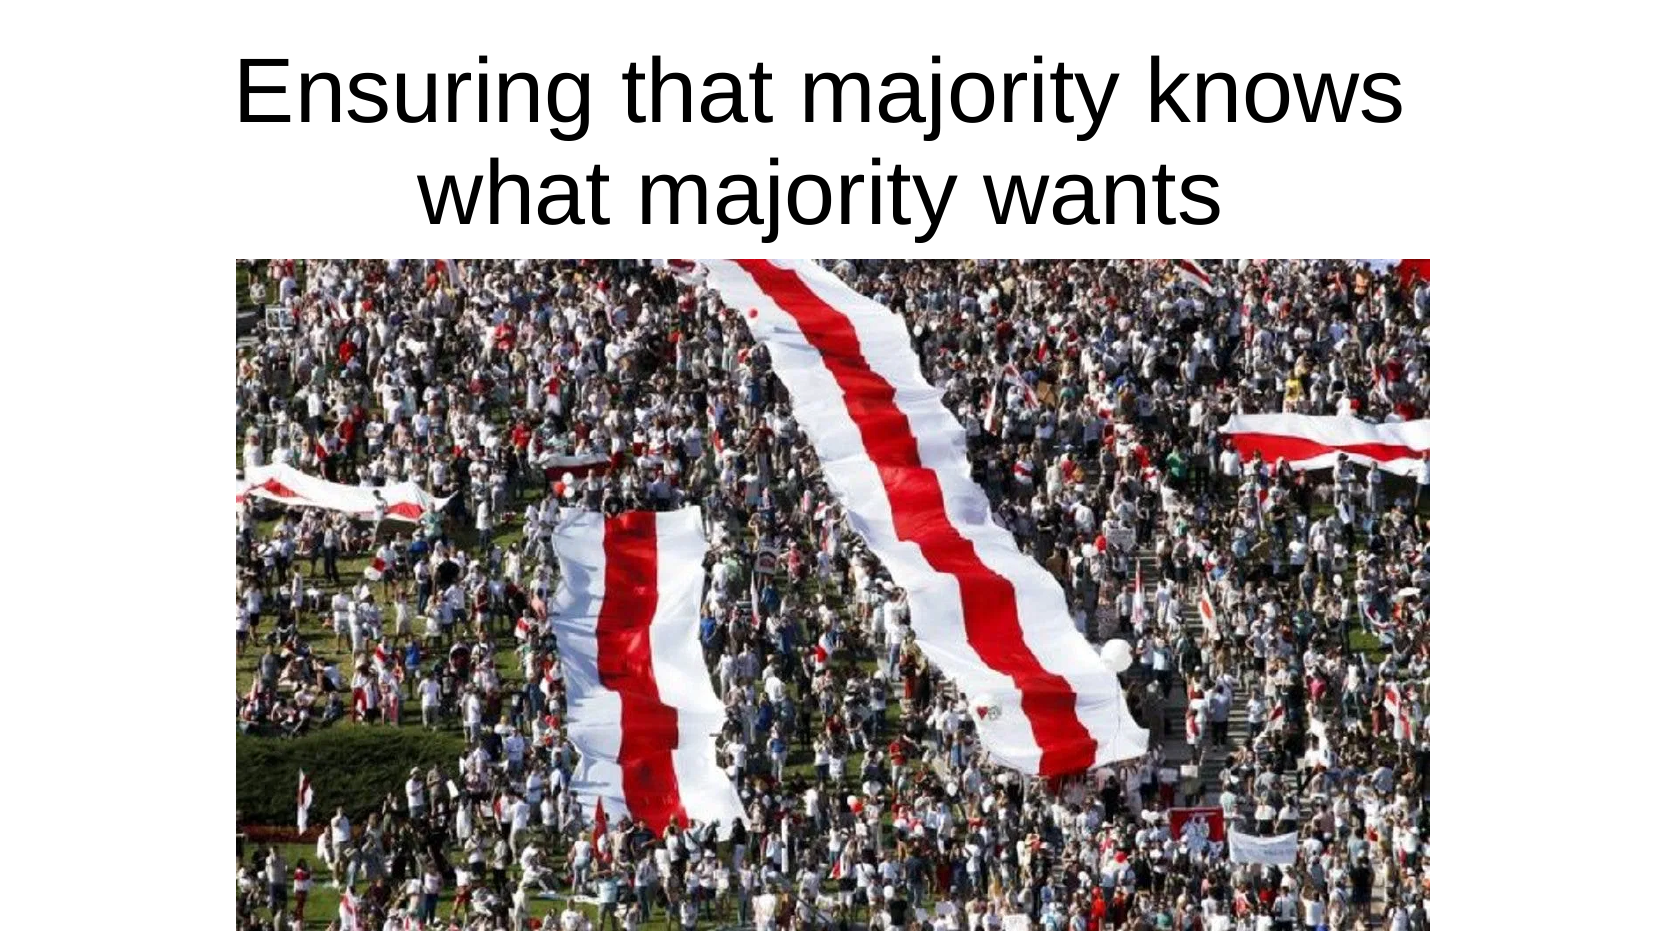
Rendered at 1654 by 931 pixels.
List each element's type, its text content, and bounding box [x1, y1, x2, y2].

title Ensuring that majority knows what majority wants [76, 35, 1565, 249]
picture [236, 259, 1430, 931]
